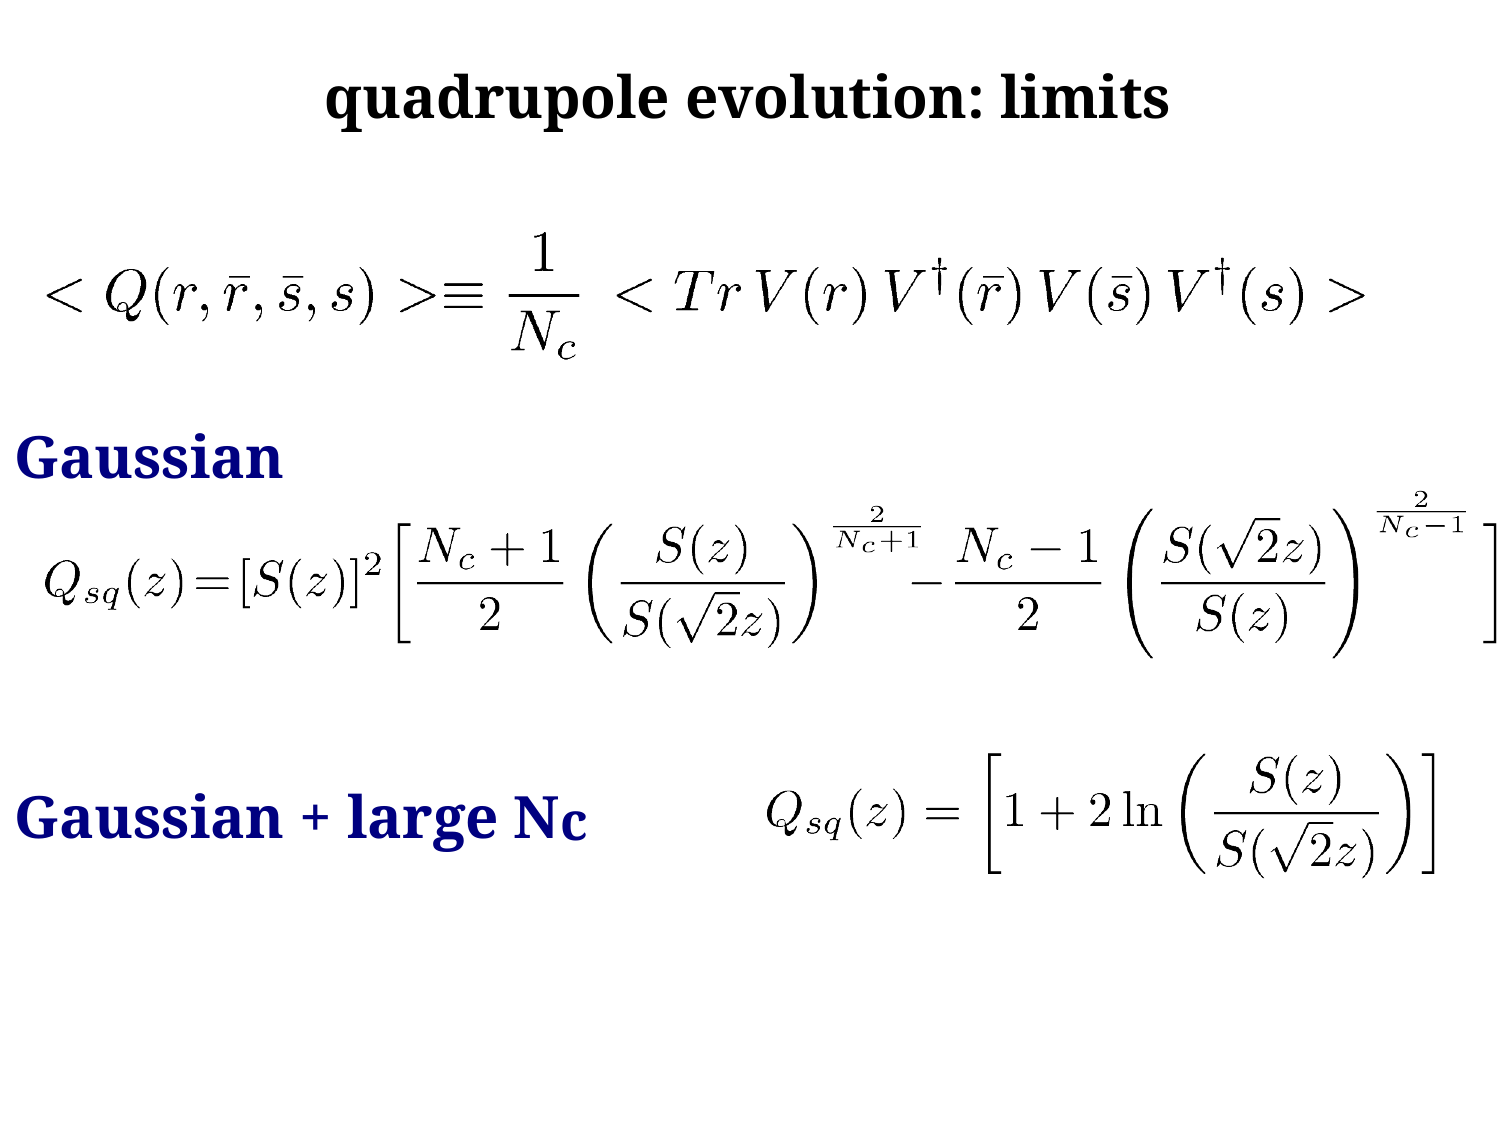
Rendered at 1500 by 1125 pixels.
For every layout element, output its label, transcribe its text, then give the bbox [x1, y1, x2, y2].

text_box Gaussian [0, 412, 543, 498]
text_box quadrupole evolution: limits [0, 52, 1499, 138]
picture [757, 749, 1453, 885]
picture [37, 487, 1500, 663]
text_box Gaussian + large Nc [0, 773, 757, 863]
picture [37, 224, 1385, 365]
